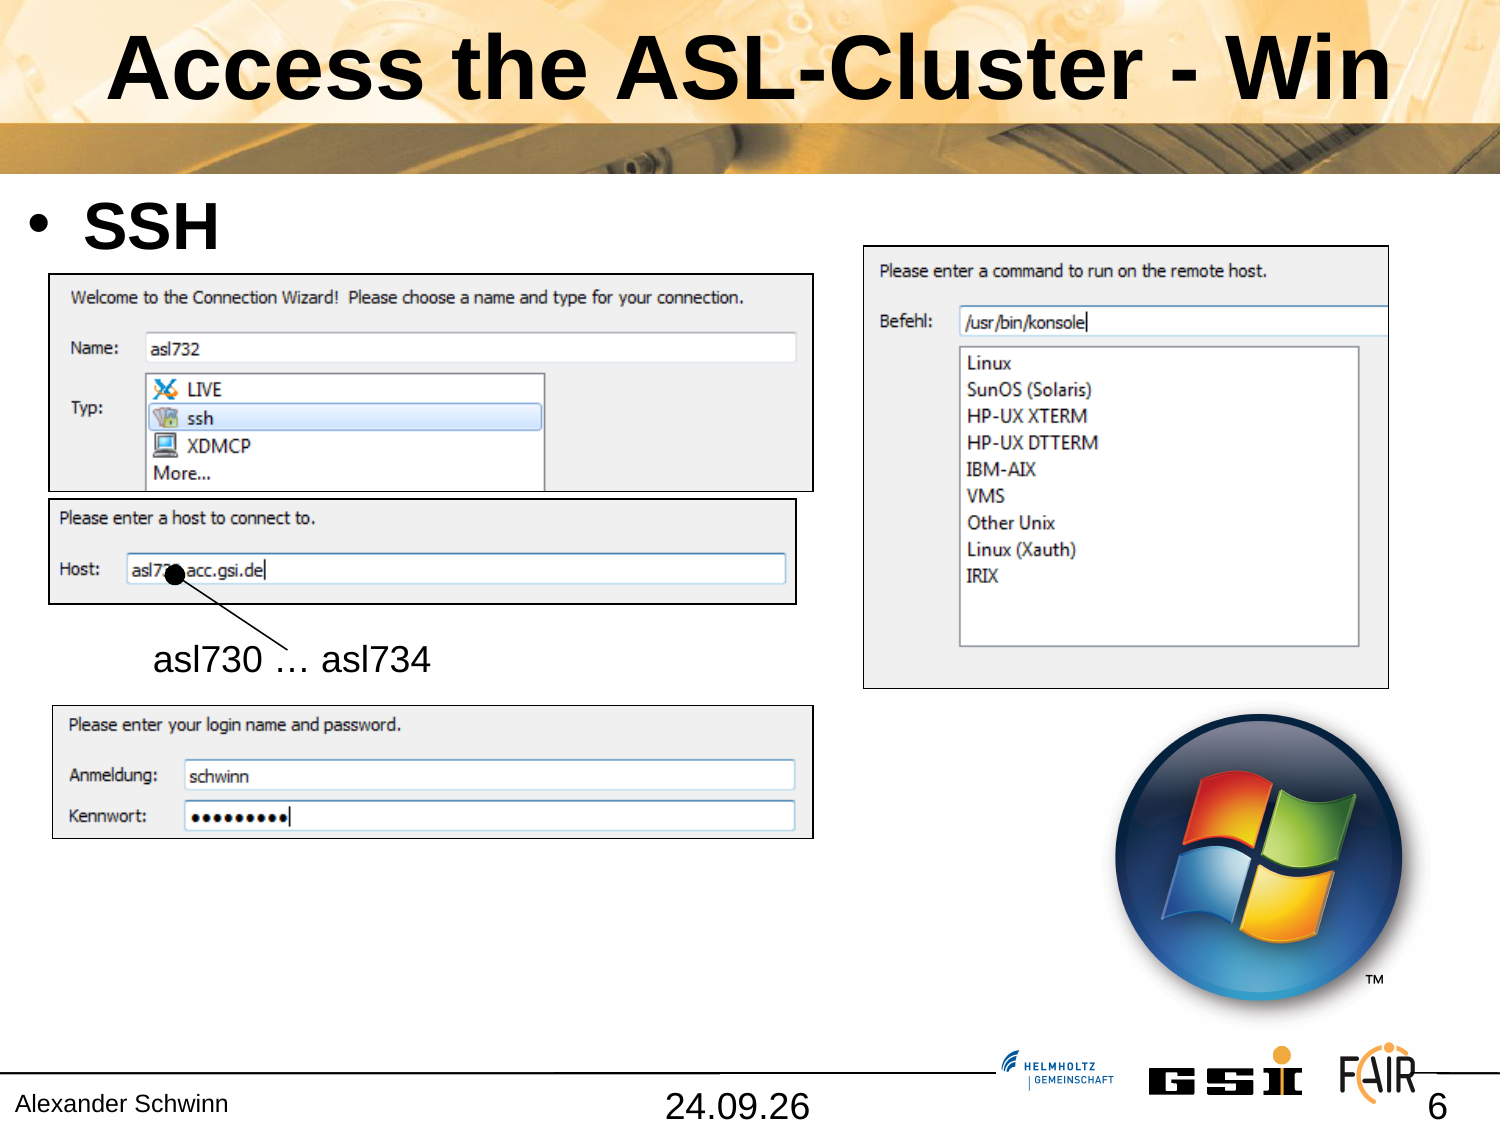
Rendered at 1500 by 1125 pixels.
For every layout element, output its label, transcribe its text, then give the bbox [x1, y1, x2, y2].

text_box asl730 … asl734 [138, 627, 447, 688]
picture [864, 246, 1388, 688]
picture [50, 500, 796, 604]
picture [50, 275, 813, 491]
list SSH [12, 174, 1500, 1051]
picture [0, 126, 1500, 175]
picture [1432, 1096, 1439, 1105]
picture [996, 1051, 1121, 1095]
picture [1100, 699, 1433, 1031]
title Access the ASL-Cluster - Win [0, 0, 1500, 126]
picture [53, 706, 813, 838]
picture [1328, 1051, 1439, 1106]
picture [1149, 1051, 1302, 1095]
